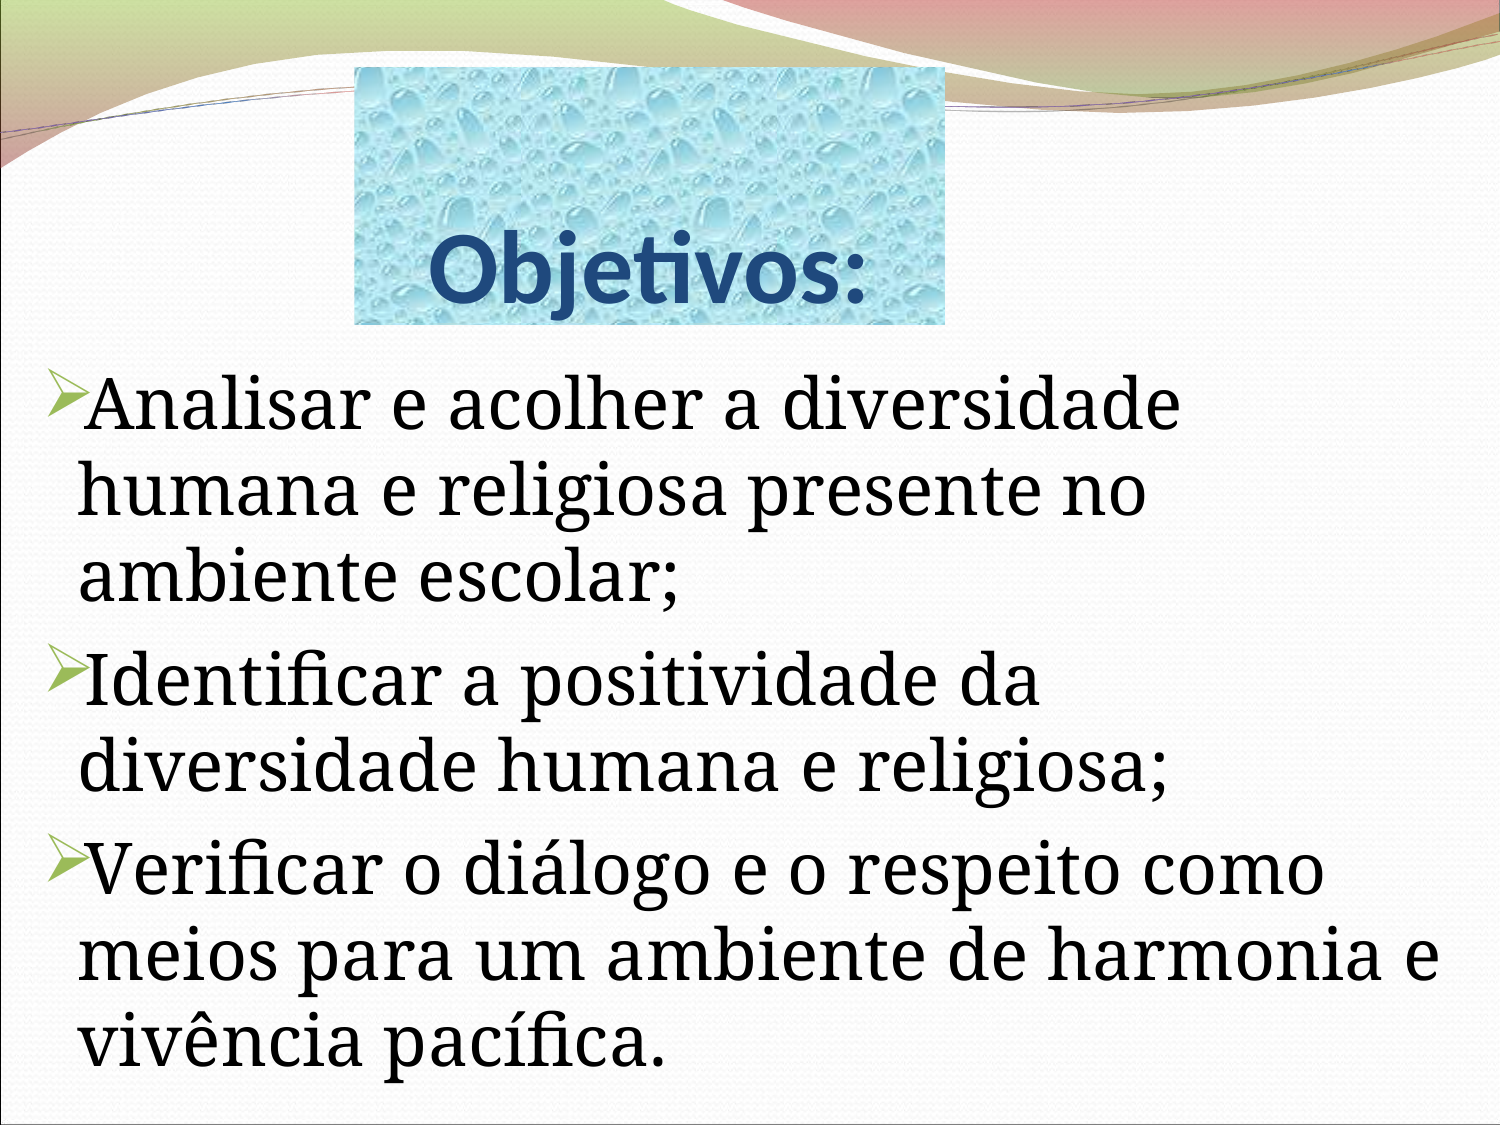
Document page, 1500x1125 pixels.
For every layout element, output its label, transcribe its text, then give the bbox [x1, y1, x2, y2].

title Objetivos: [354, 67, 945, 325]
picture [0, 0, 1500, 1125]
list Analisar e acolher a diversidade humana e religiosa presente no ambiente escolar; Identificar a positividade da diversidade humana e religiosa; Verificar o diálogo e o respeito como meios para um ambiente de harmonia e vivência pacífica. [27, 350, 1463, 1089]
